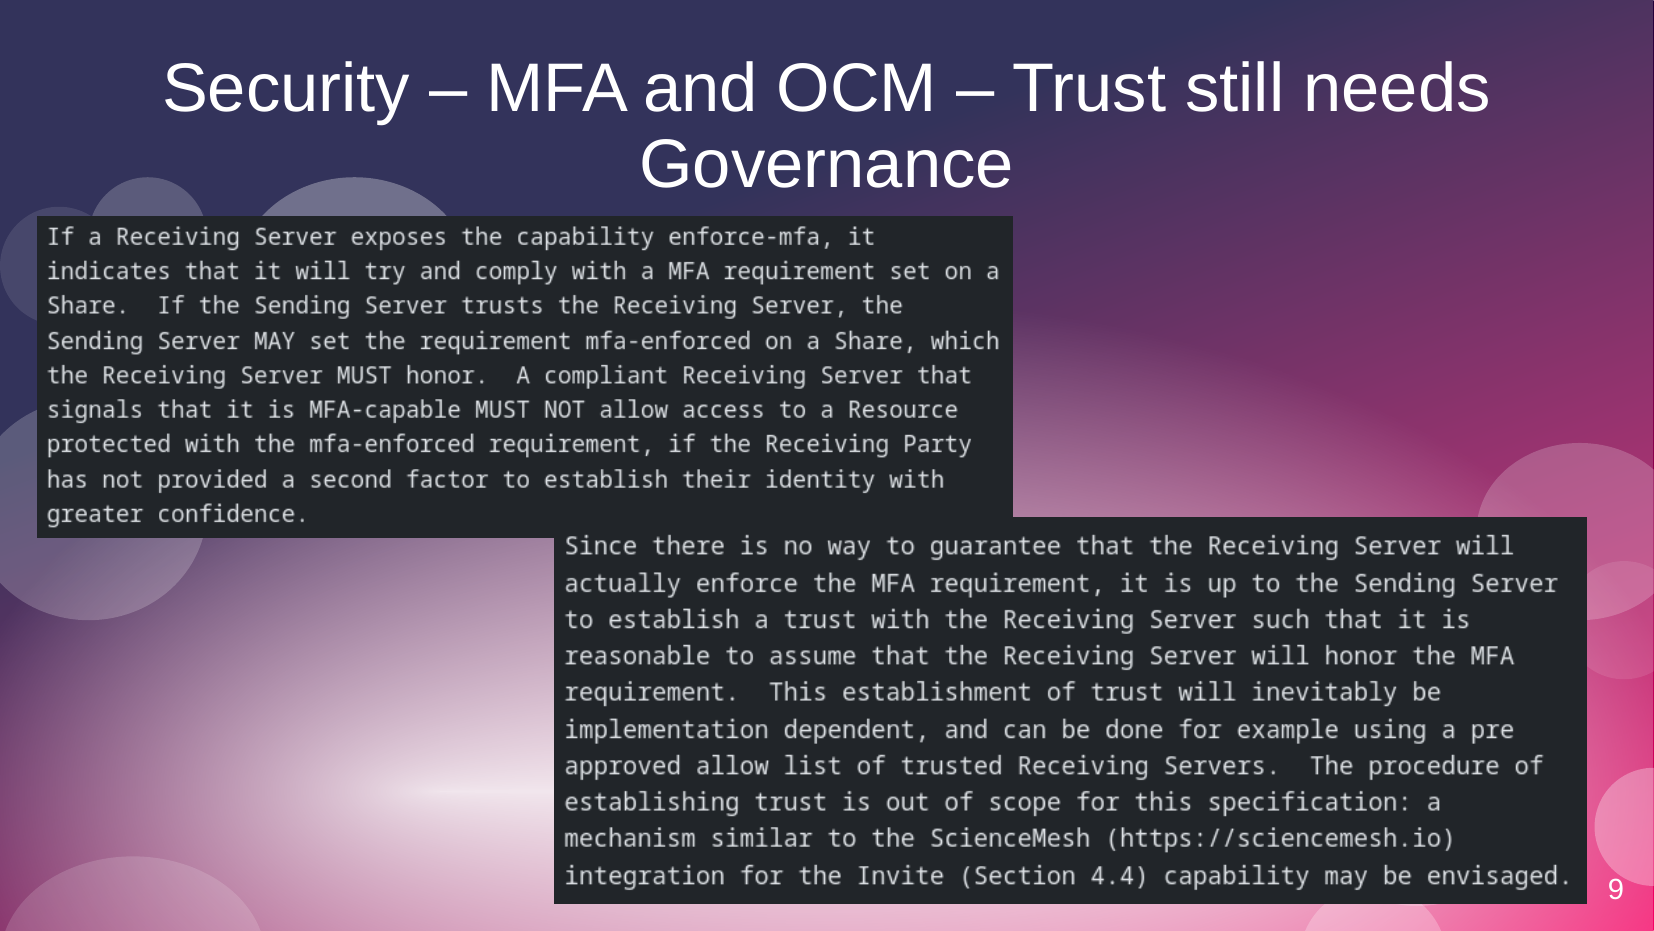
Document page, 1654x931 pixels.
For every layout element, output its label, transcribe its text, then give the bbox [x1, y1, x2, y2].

picture [37, 216, 1587, 904]
title Security – MFA and OCM – Trust still needs Governance [88, 44, 1565, 207]
